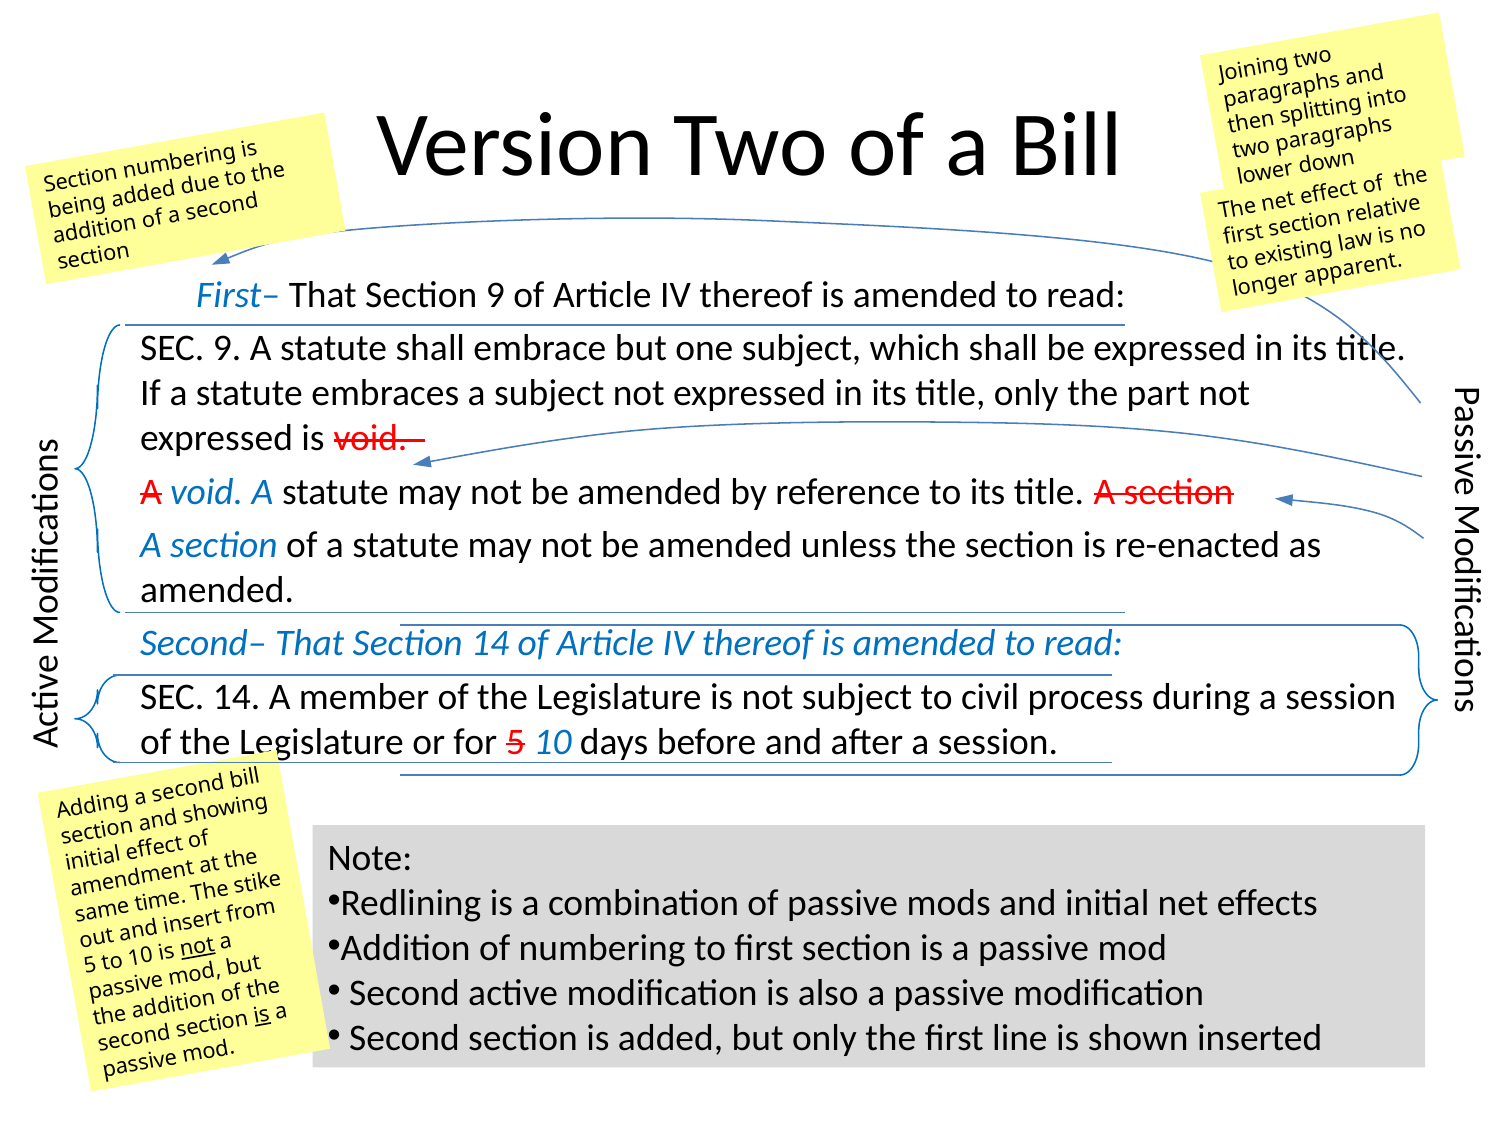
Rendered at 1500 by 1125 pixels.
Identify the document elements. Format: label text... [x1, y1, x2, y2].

text_box Section numbering is being added due to the addition of a second section [24, 112, 342, 260]
text_box The net effect of the first section relative to existing law is no longer apparent. [1200, 149, 1461, 313]
text_box Passive Modifications [1439, 324, 1500, 775]
list First– That Section 9 of Article IV thereof is amended to read: SEC. 9. A statute shall embrace but one subject, which shall be expressed in its title. If a statute embraces a subject not expressed in its title, only the part not expressed is void. A void. A statute may not be amended by reference to its title. A section A section of a statute may not be amended unless the section is re-enacted as amended. Second– That Section 14 of Article IV thereof is amended to read: SEC. 14. A member of the Legislature is not subject to civil process during a session of the Legislature or for 5 10 days before and after a session. [125, 262, 1426, 801]
text_box Active Modifications [12, 350, 76, 838]
title Version Two of a Bill [75, 45, 1252, 233]
text_box Adding a second bill section and showing initial effect of amendment at the same time. The stike out and insert from 5 to 10 is not a passive mod, but the addition of the second section is a passive mod. [37, 763, 327, 1069]
text_box Note: Redlining is a combination of passive mods and initial net effects Addition of numbering to first section is a passive mod Second active modification is also a passive modification Second section is added, but only the first line is shown inserted [312, 825, 1426, 1068]
text_box Joining two paragraphs and then splitting into two paragraphs lower down [1200, 12, 1461, 175]
title Version Two of a Bill [339, 219, 974, 233]
